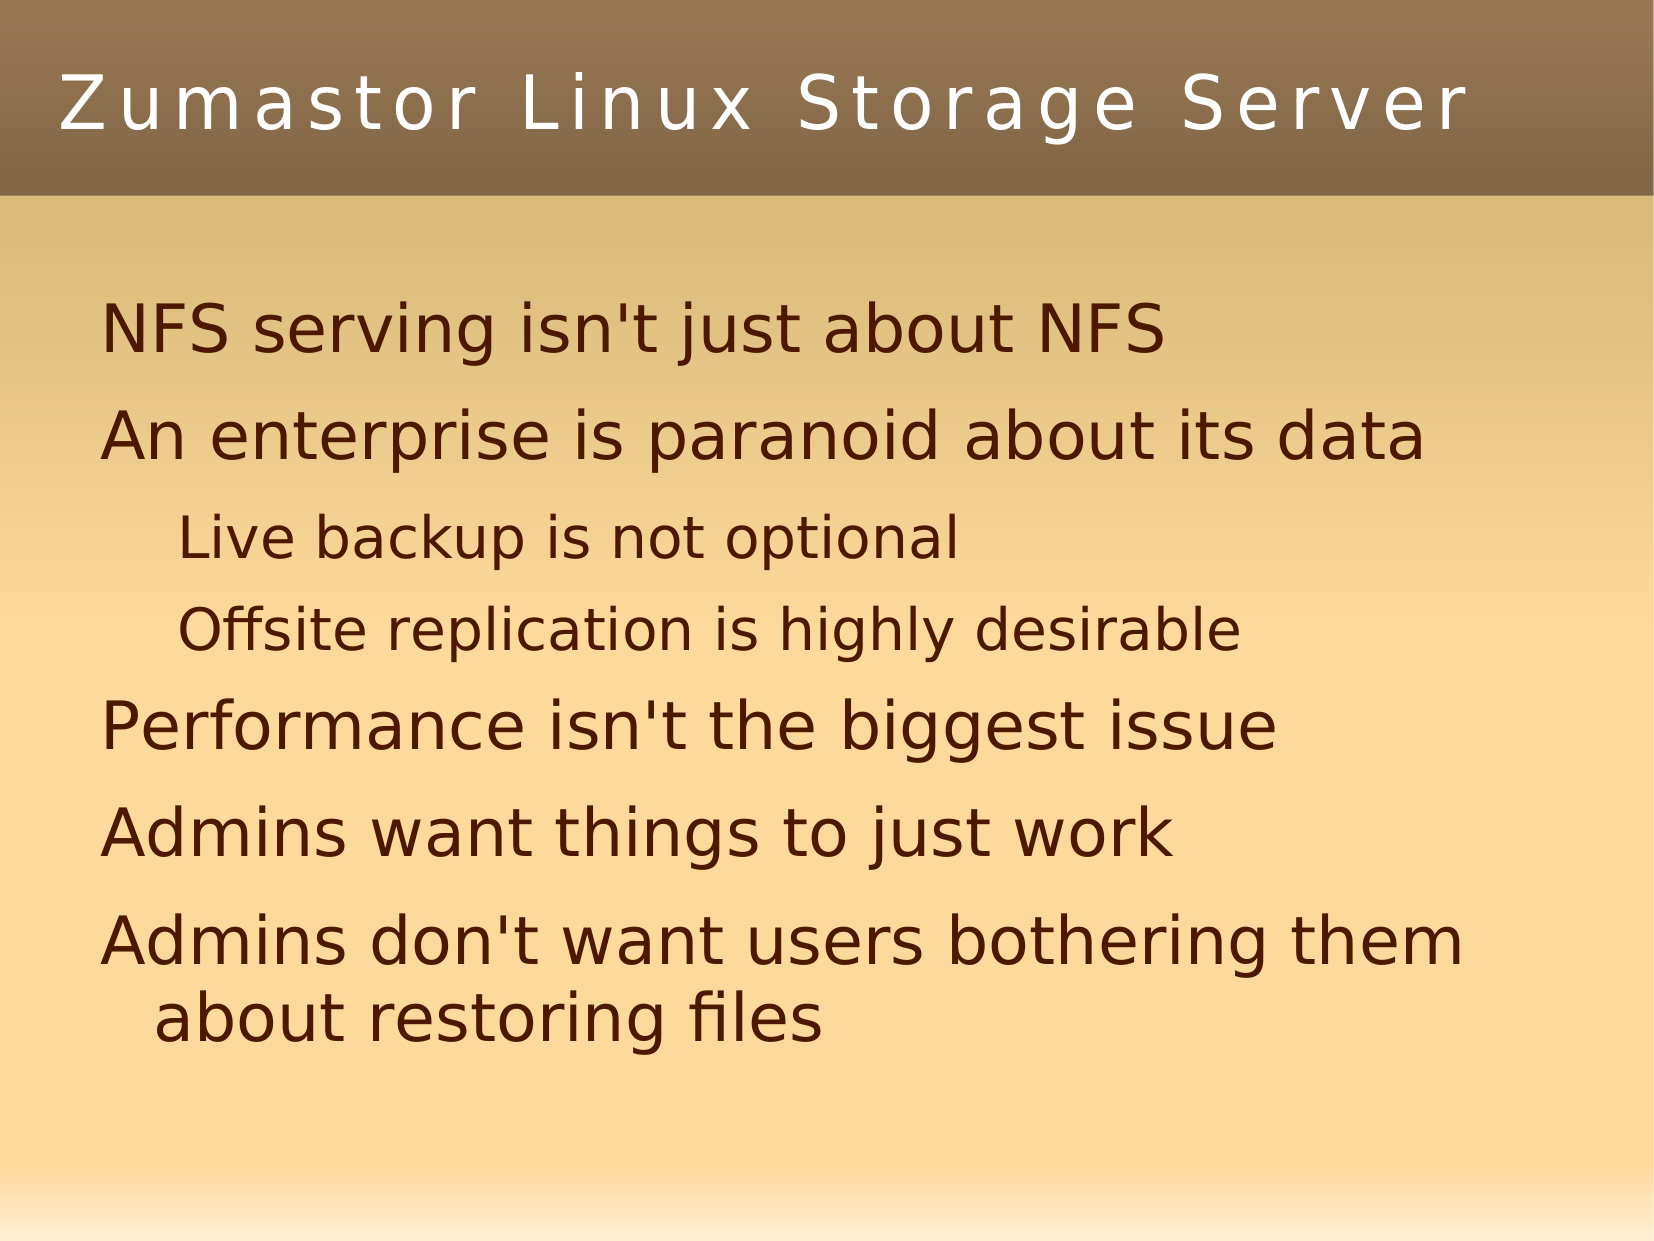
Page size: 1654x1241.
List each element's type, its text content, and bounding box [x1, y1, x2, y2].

title Zumastor Linux Storage Server [59, 29, 1595, 178]
list NFS serving isn't just about NFS An enterprise is paranoid about its data Live backup is not optional Offsite replication is highly desirable Performance isn't the biggest issue Admins want things to just work Admins don't want users bothering them about restoring files [82, 290, 1571, 1109]
picture [0, 0, 1654, 1241]
